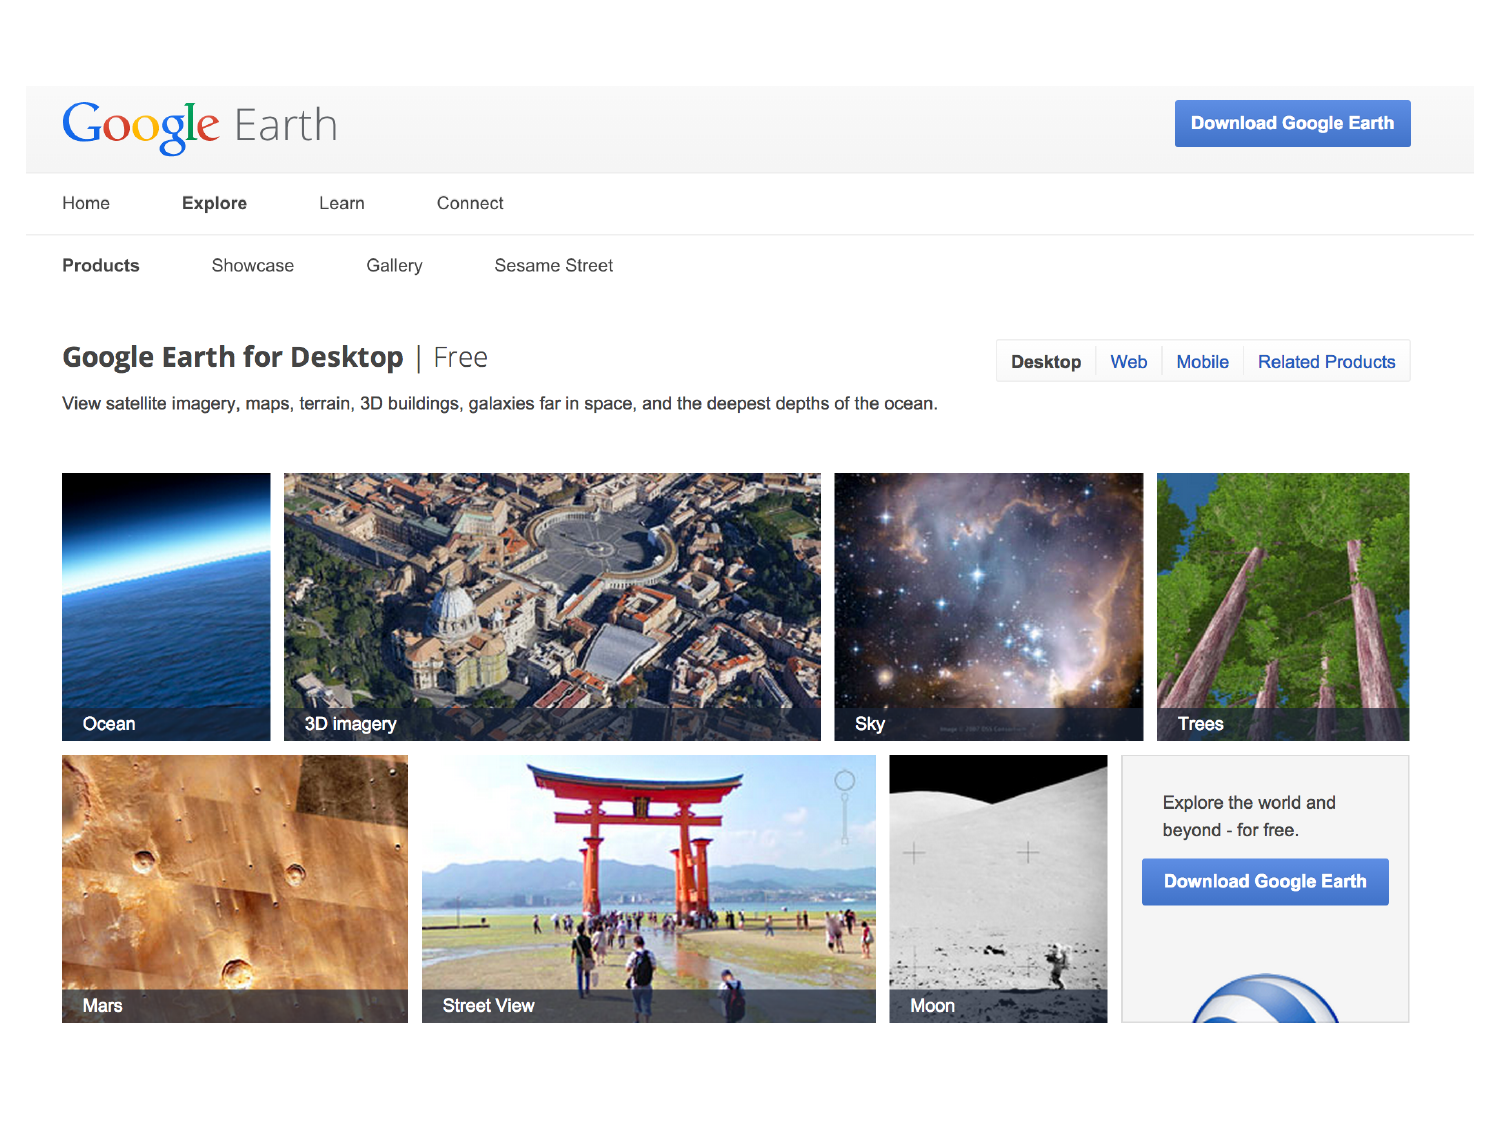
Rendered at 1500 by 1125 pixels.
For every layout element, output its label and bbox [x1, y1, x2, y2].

picture [26, 86, 1474, 1039]
